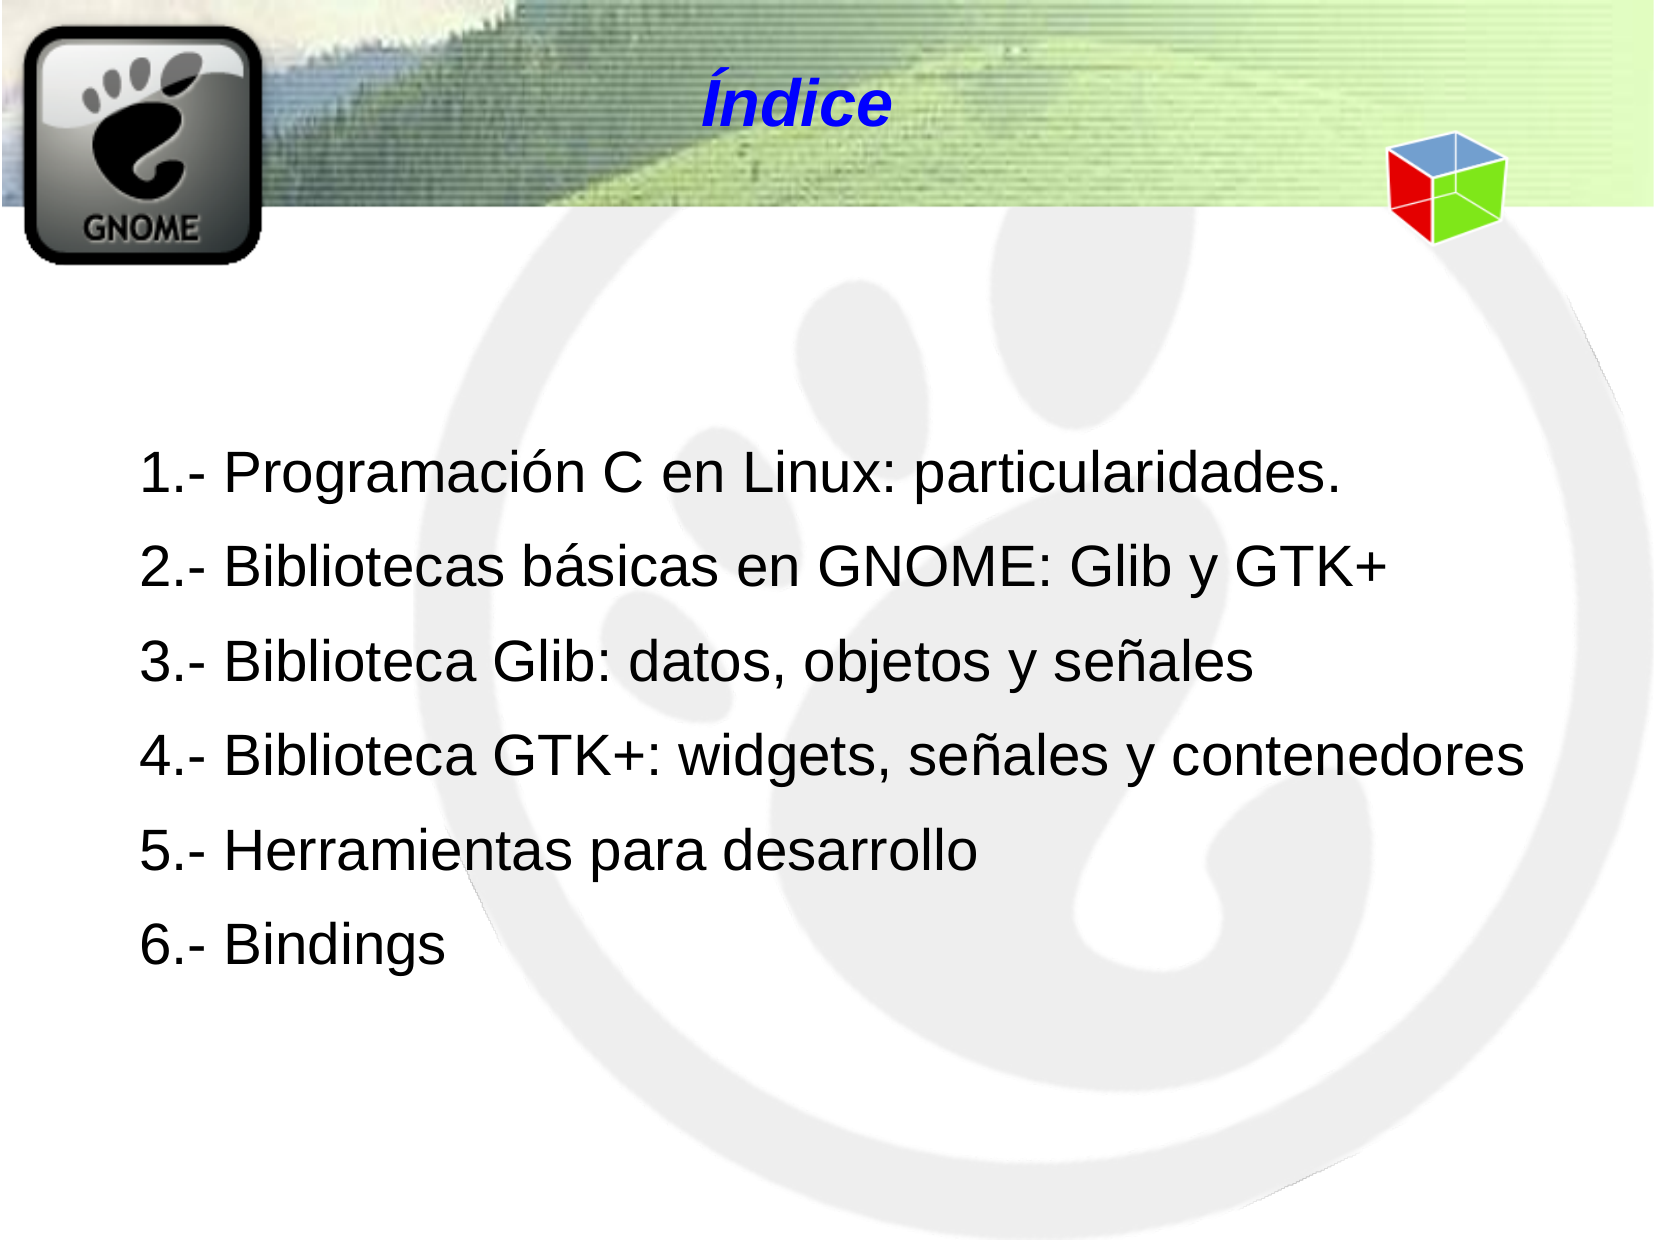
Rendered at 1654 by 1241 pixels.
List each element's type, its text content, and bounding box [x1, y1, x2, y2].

list 1.- Programación C en Linux: particularidades. 2.- Bibliotecas básicas en GNOME: Glib y GTK+ 3.- Biblioteca Glib: datos, objetos y señales 4.- Biblioteca GTK+: widgets, señales y contenedores 5.- Herramientas para desarrollo 6.- Bindings [121, 344, 1534, 1127]
title Índice [236, 0, 1359, 208]
picture [2, 0, 1654, 1240]
